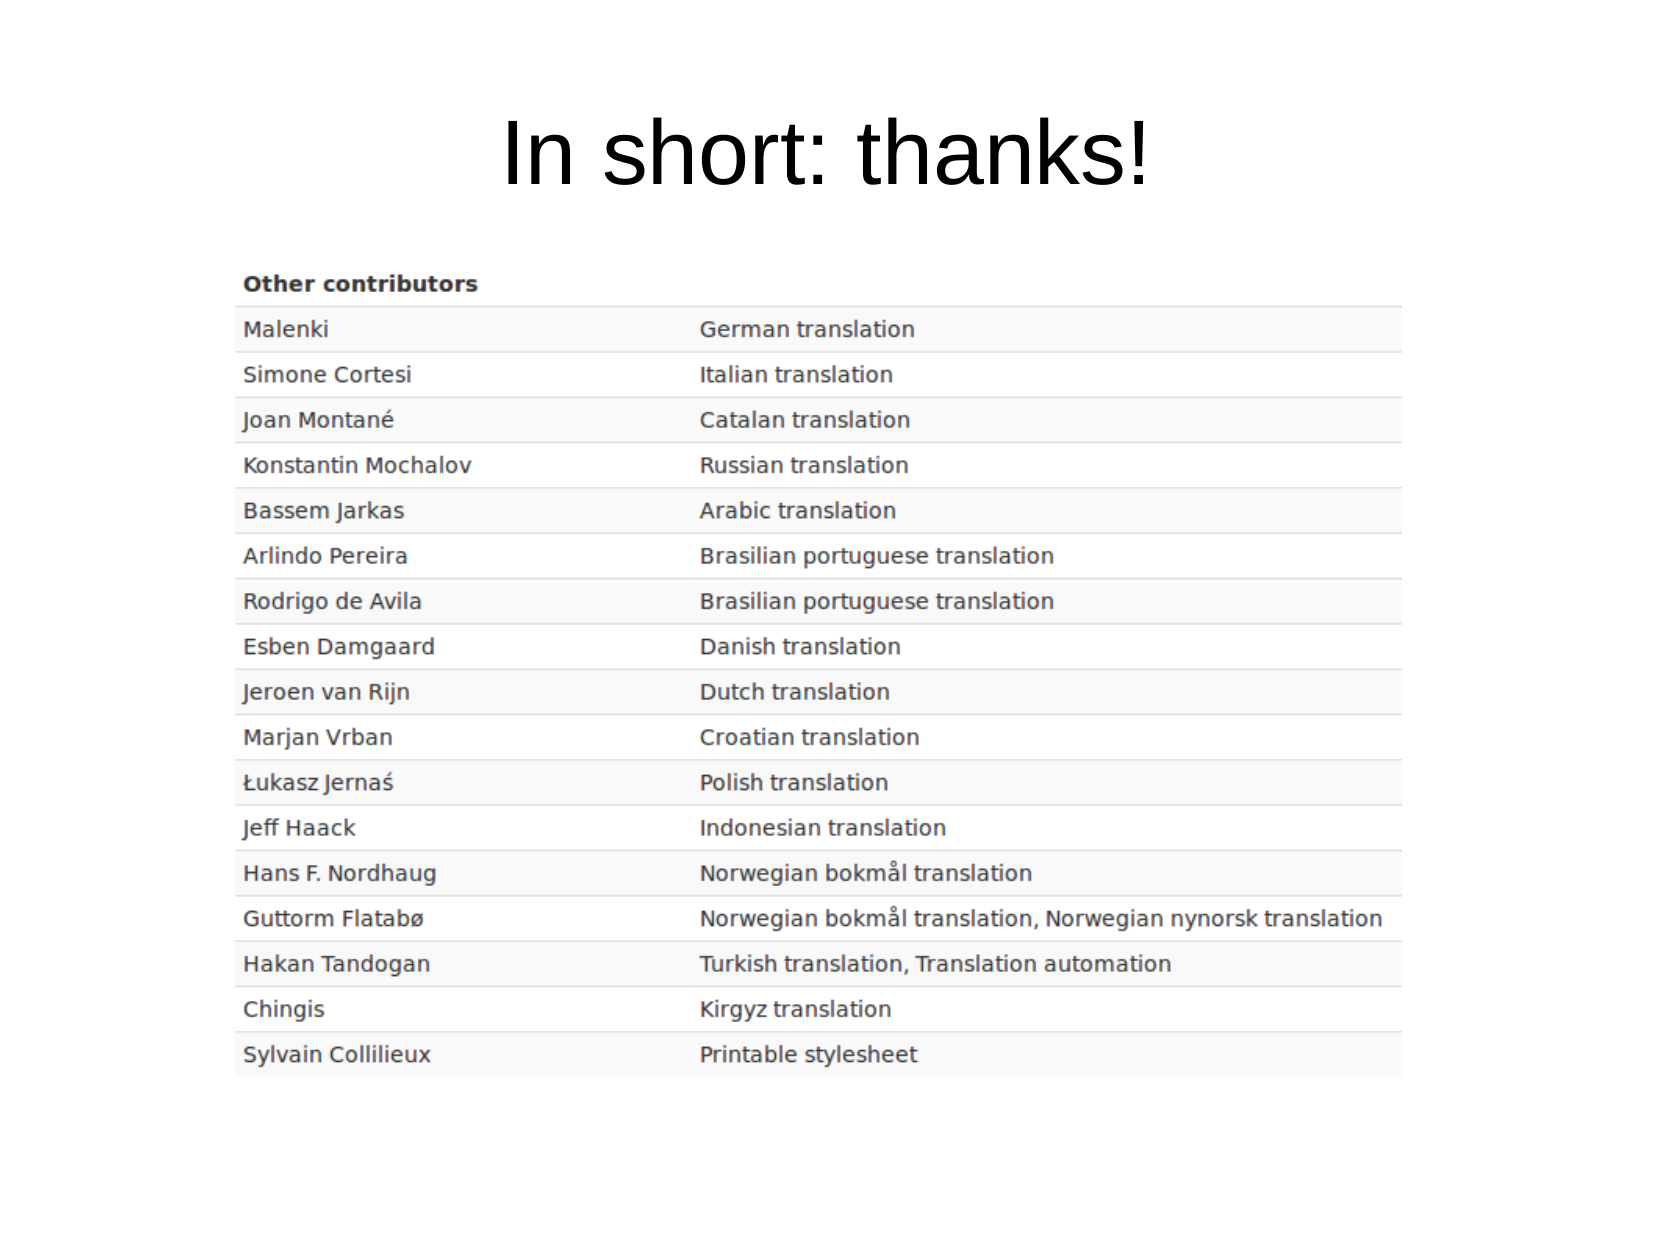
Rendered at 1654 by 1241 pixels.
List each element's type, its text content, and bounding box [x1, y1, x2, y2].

title In short: thanks! [82, 49, 1571, 257]
picture [223, 267, 1402, 1086]
